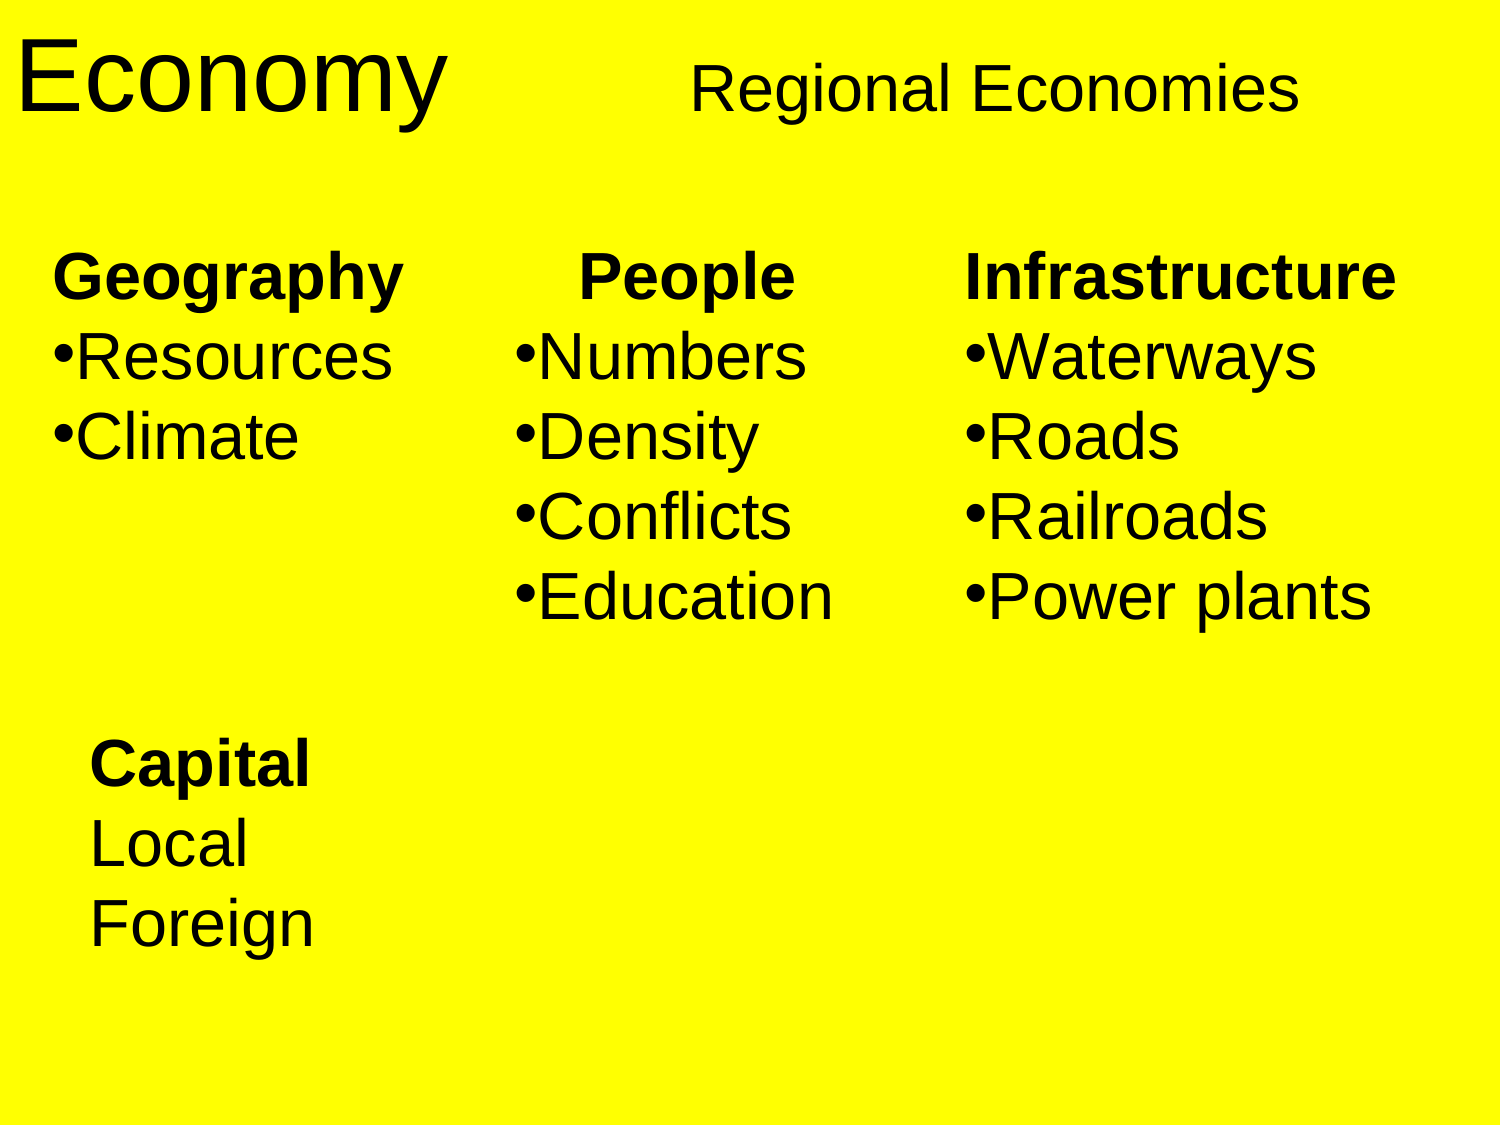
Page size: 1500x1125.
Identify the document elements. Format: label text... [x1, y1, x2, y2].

text_box Regional Economies [675, 37, 1316, 133]
text_box Economy [0, 0, 465, 141]
text_box Capital Local Foreign [75, 712, 376, 968]
text_box Geography Resources Climate [37, 224, 428, 481]
text_box Infrastructure Waterways Roads Railroads Power plants [949, 224, 1426, 641]
text_box People Numbers Density Conflicts Education [500, 224, 876, 641]
